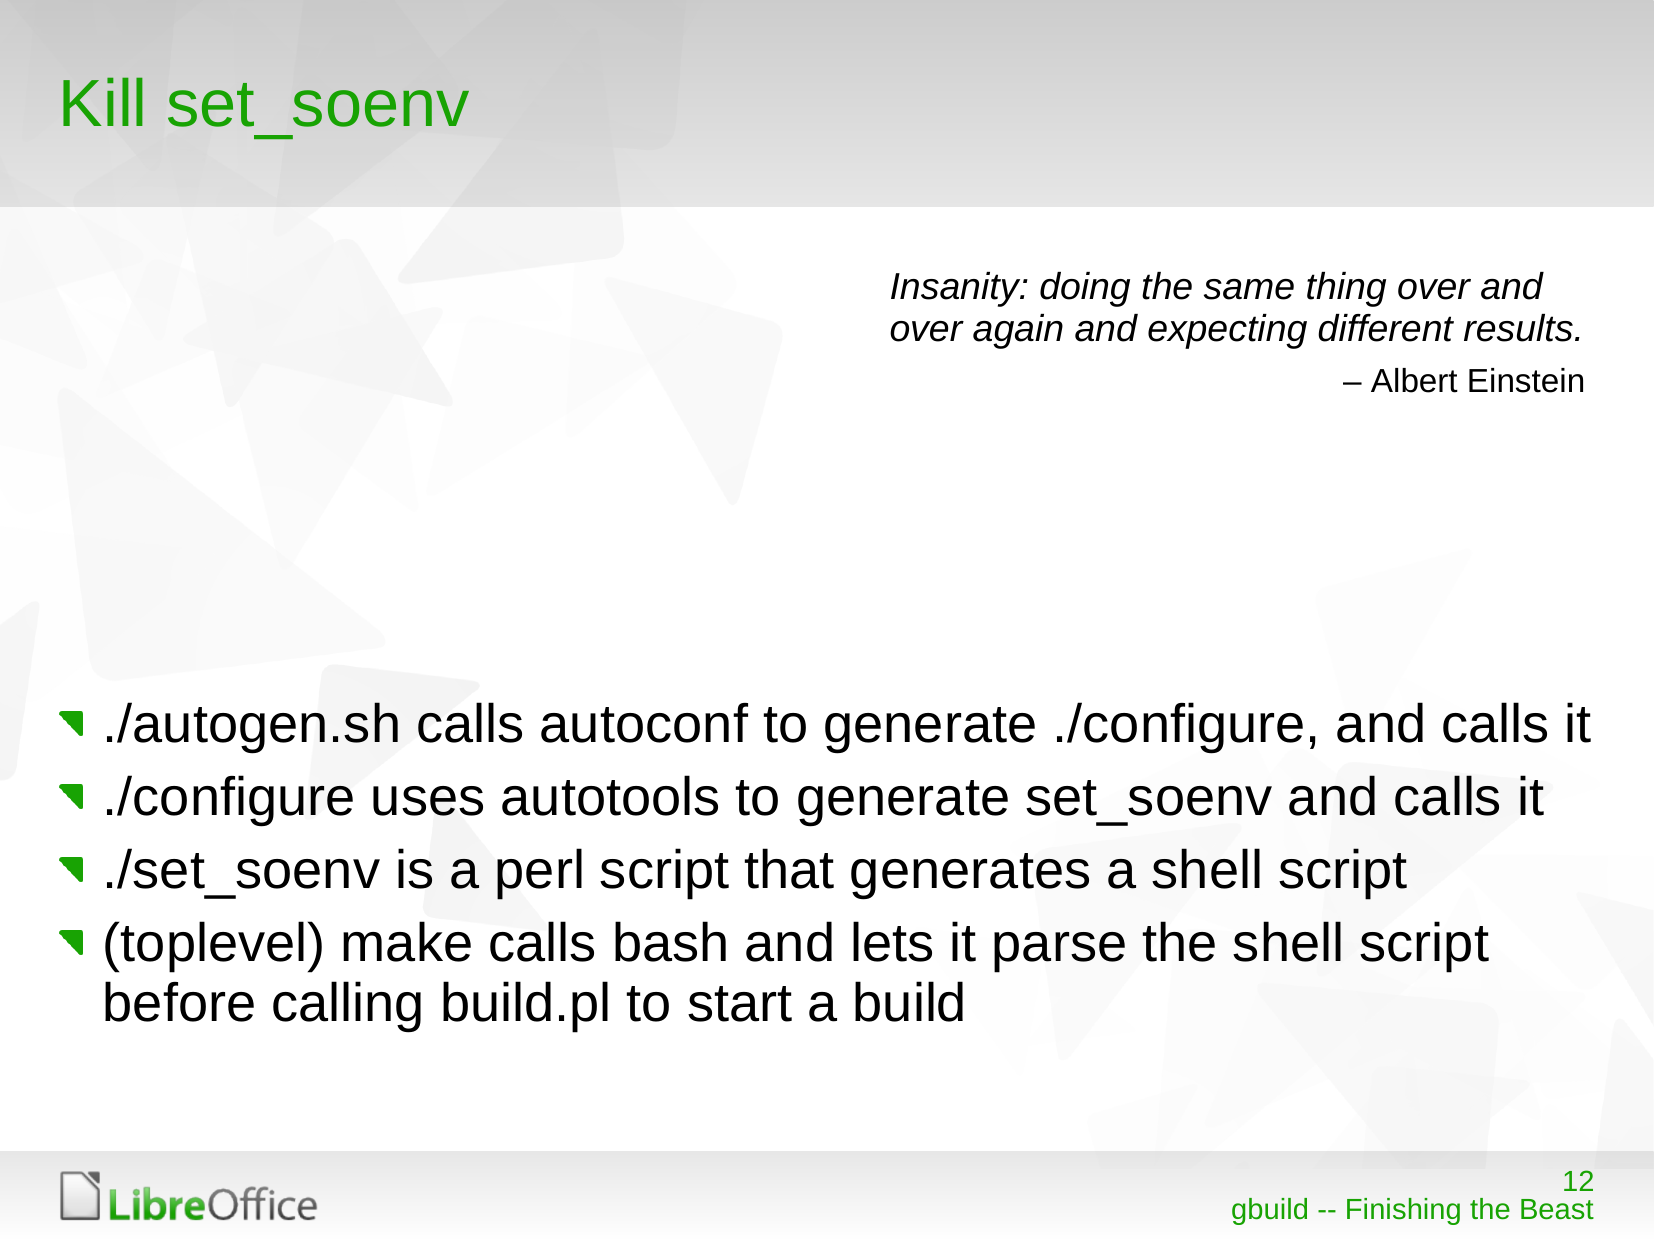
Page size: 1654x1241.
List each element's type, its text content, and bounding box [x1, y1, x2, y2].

list ./autogen.sh calls autoconf to generate ./configure, and calls it ./configure uses autotools to generate set_soenv and calls it ./set_soenv is a perl script that generates a shell script (toplevel) make calls bash and lets it parse the shell script before calling build.pl to start a build [59, 693, 1595, 1084]
picture [41, 1152, 337, 1240]
list Insanity: doing the same thing over and over again and expecting different results. – Albert Einstein [845, 265, 1596, 657]
picture [0, 0, 783, 931]
picture [915, 548, 1654, 1169]
title Kill set_soenv [59, 29, 1595, 178]
